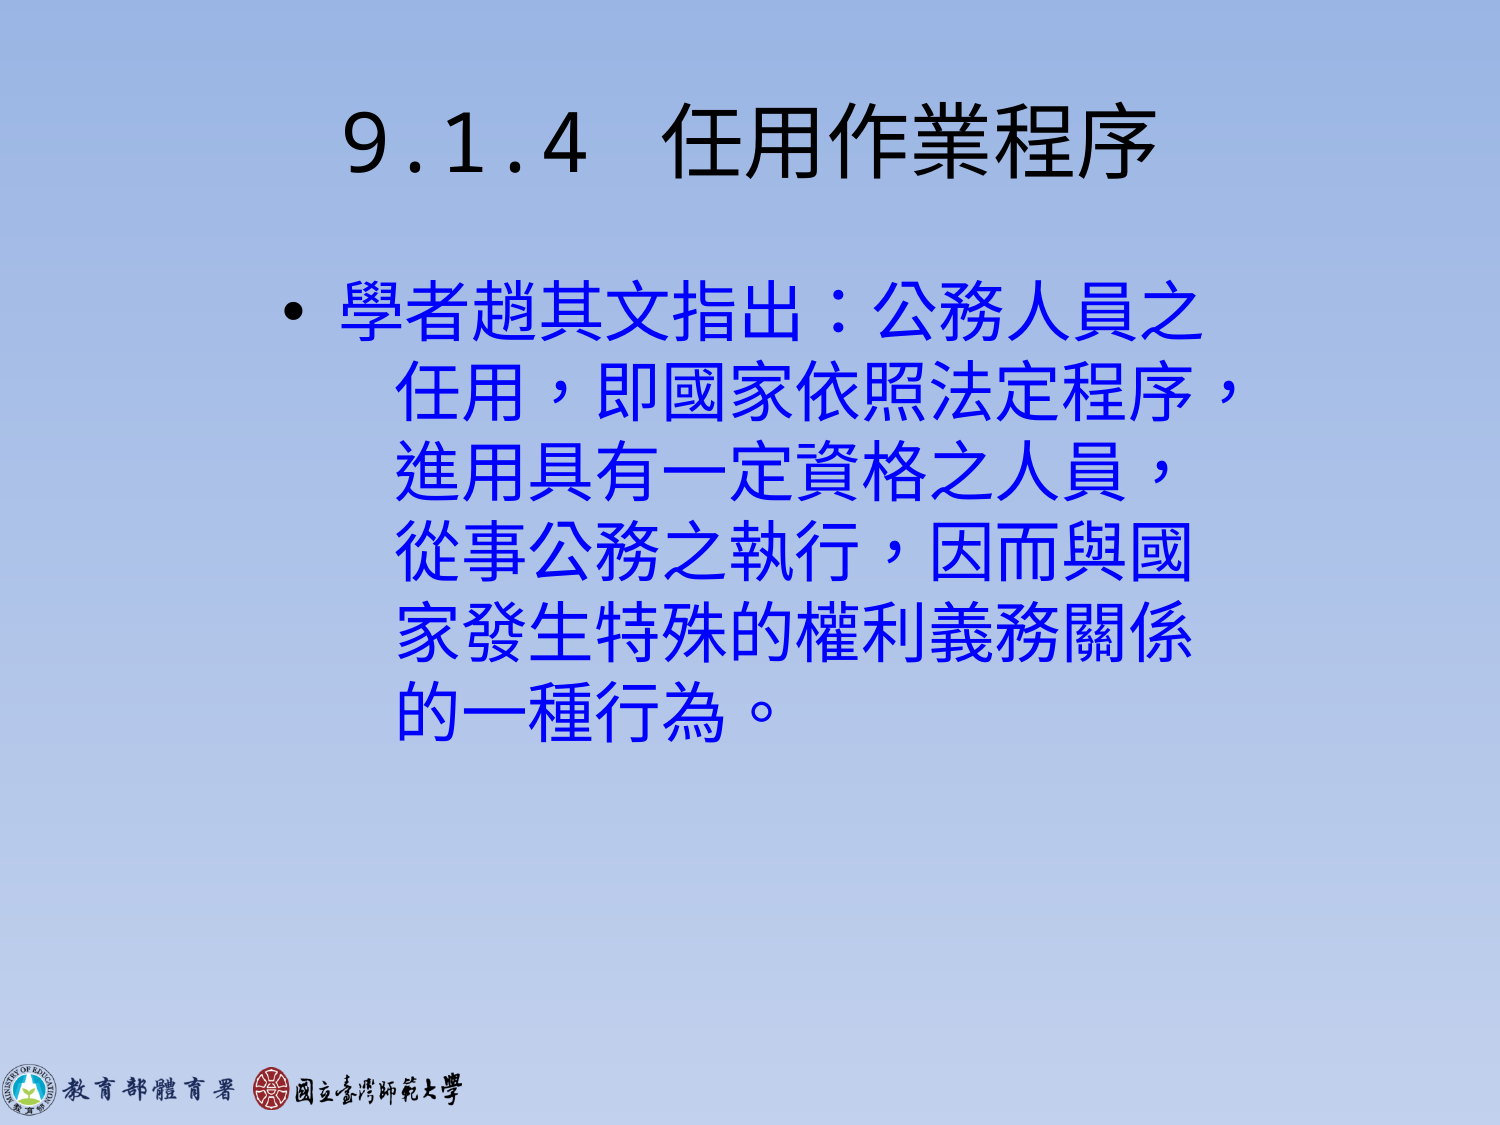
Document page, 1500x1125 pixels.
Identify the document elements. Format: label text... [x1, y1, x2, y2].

list 學者趙其文指出：公務人員之任用，即國家依照法定程序，進用具有一定資格之人員，從事公務之執行，因而與國家發生特殊的權利義務關係的一種行為。 [266, 262, 1226, 1005]
title 9.1.4 任用作業程序 [75, 45, 1426, 233]
